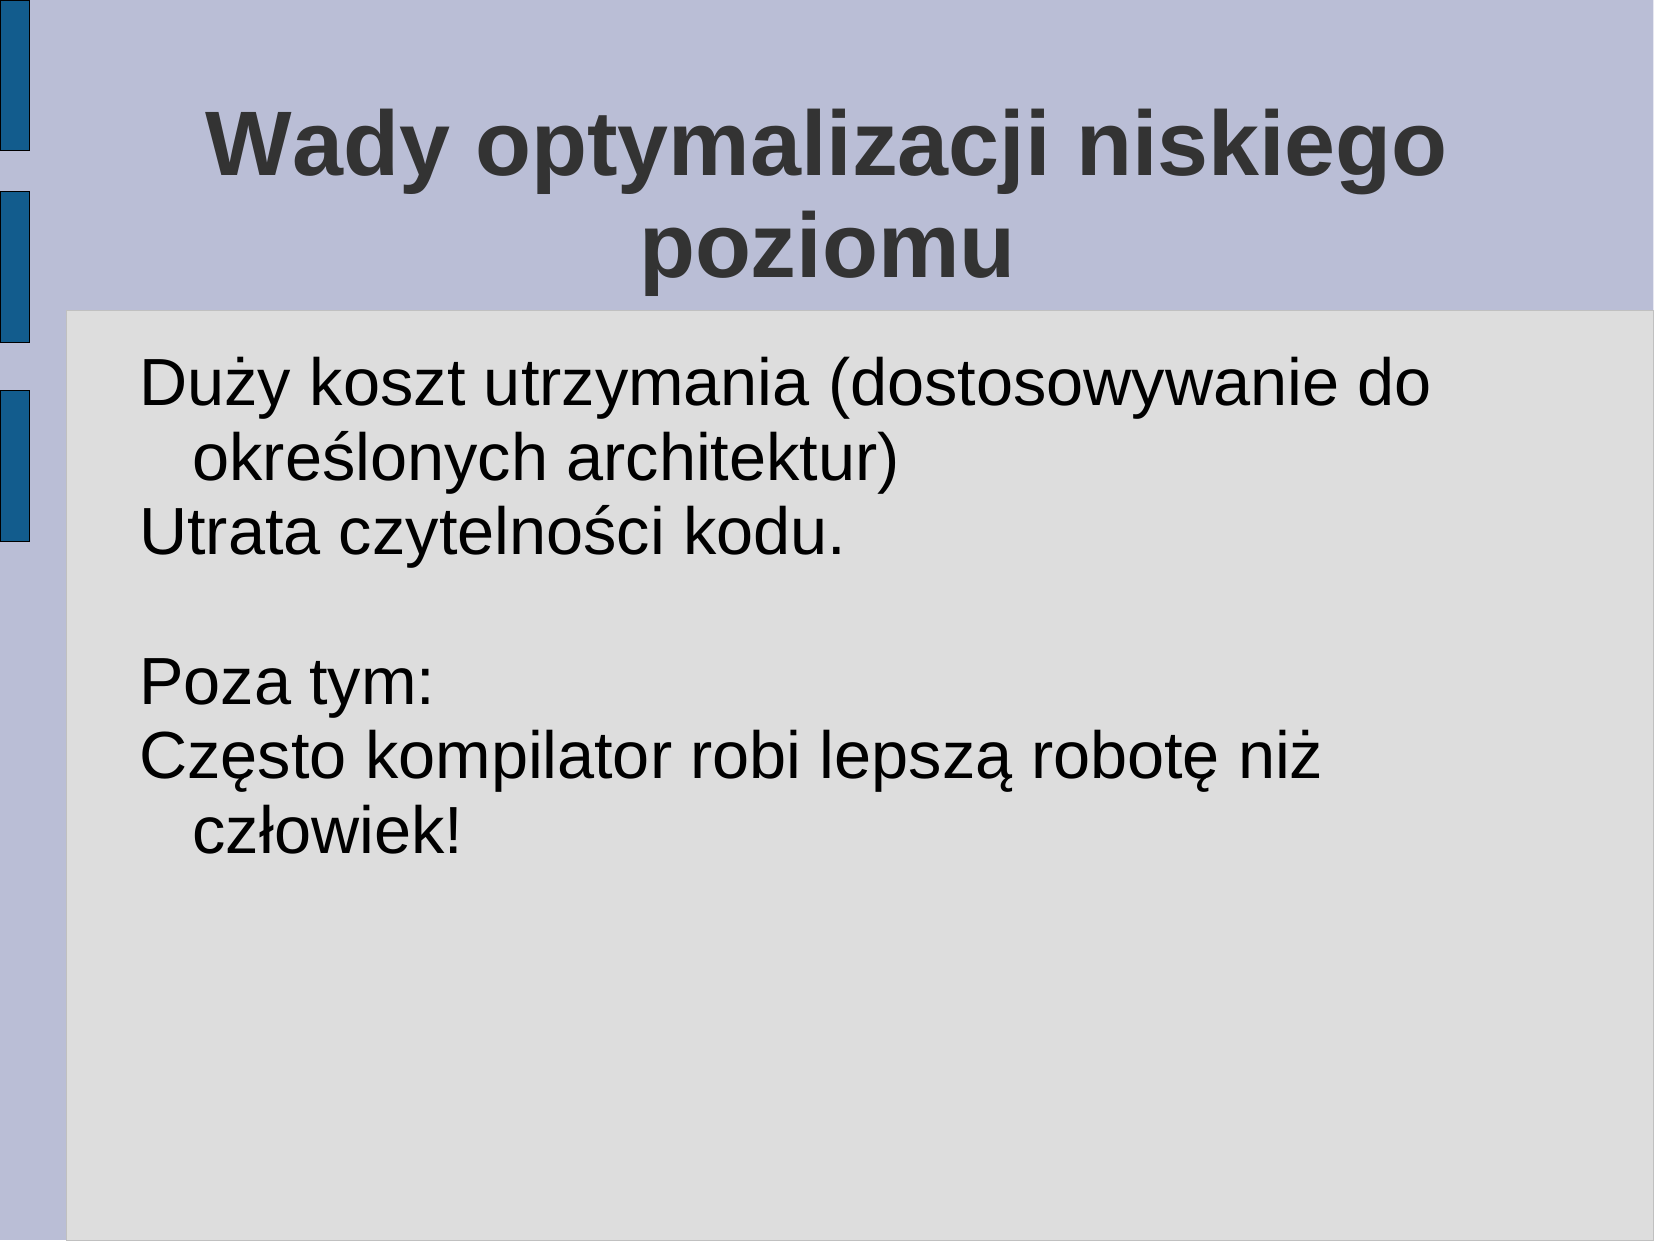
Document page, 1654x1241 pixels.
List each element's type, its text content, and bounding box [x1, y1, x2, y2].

title Wady optymalizacji niskiego poziomu [121, 91, 1534, 299]
list Duży koszt utrzymania (dostosowywanie do określonych architektur) Utrata czytelności kodu. Poza tym: Często kompilator robi lepszą robotę niż człowiek! [121, 344, 1534, 1127]
